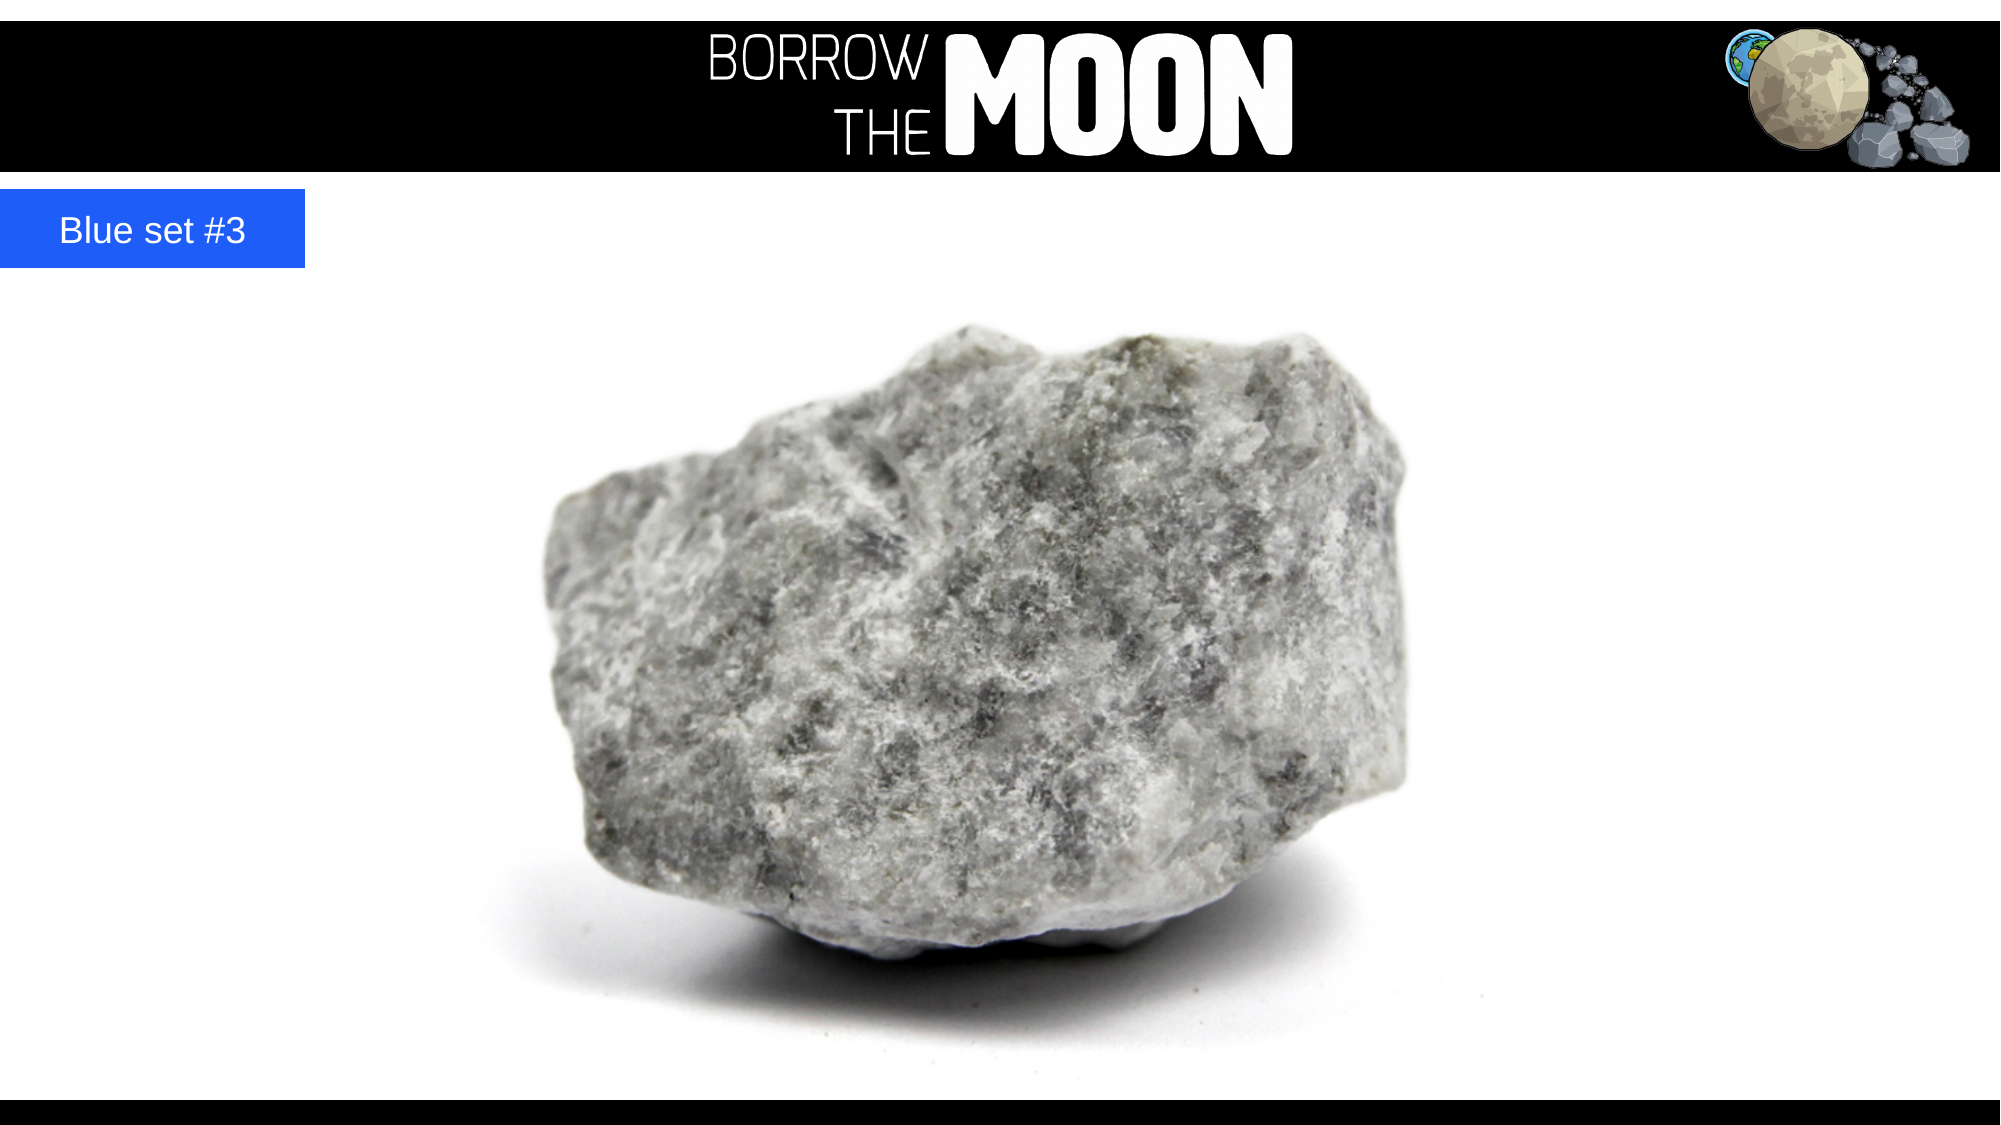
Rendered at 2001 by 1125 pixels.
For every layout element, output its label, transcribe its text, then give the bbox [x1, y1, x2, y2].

text_box Blue set #3 [0, 189, 305, 268]
picture [337, 195, 1663, 1079]
